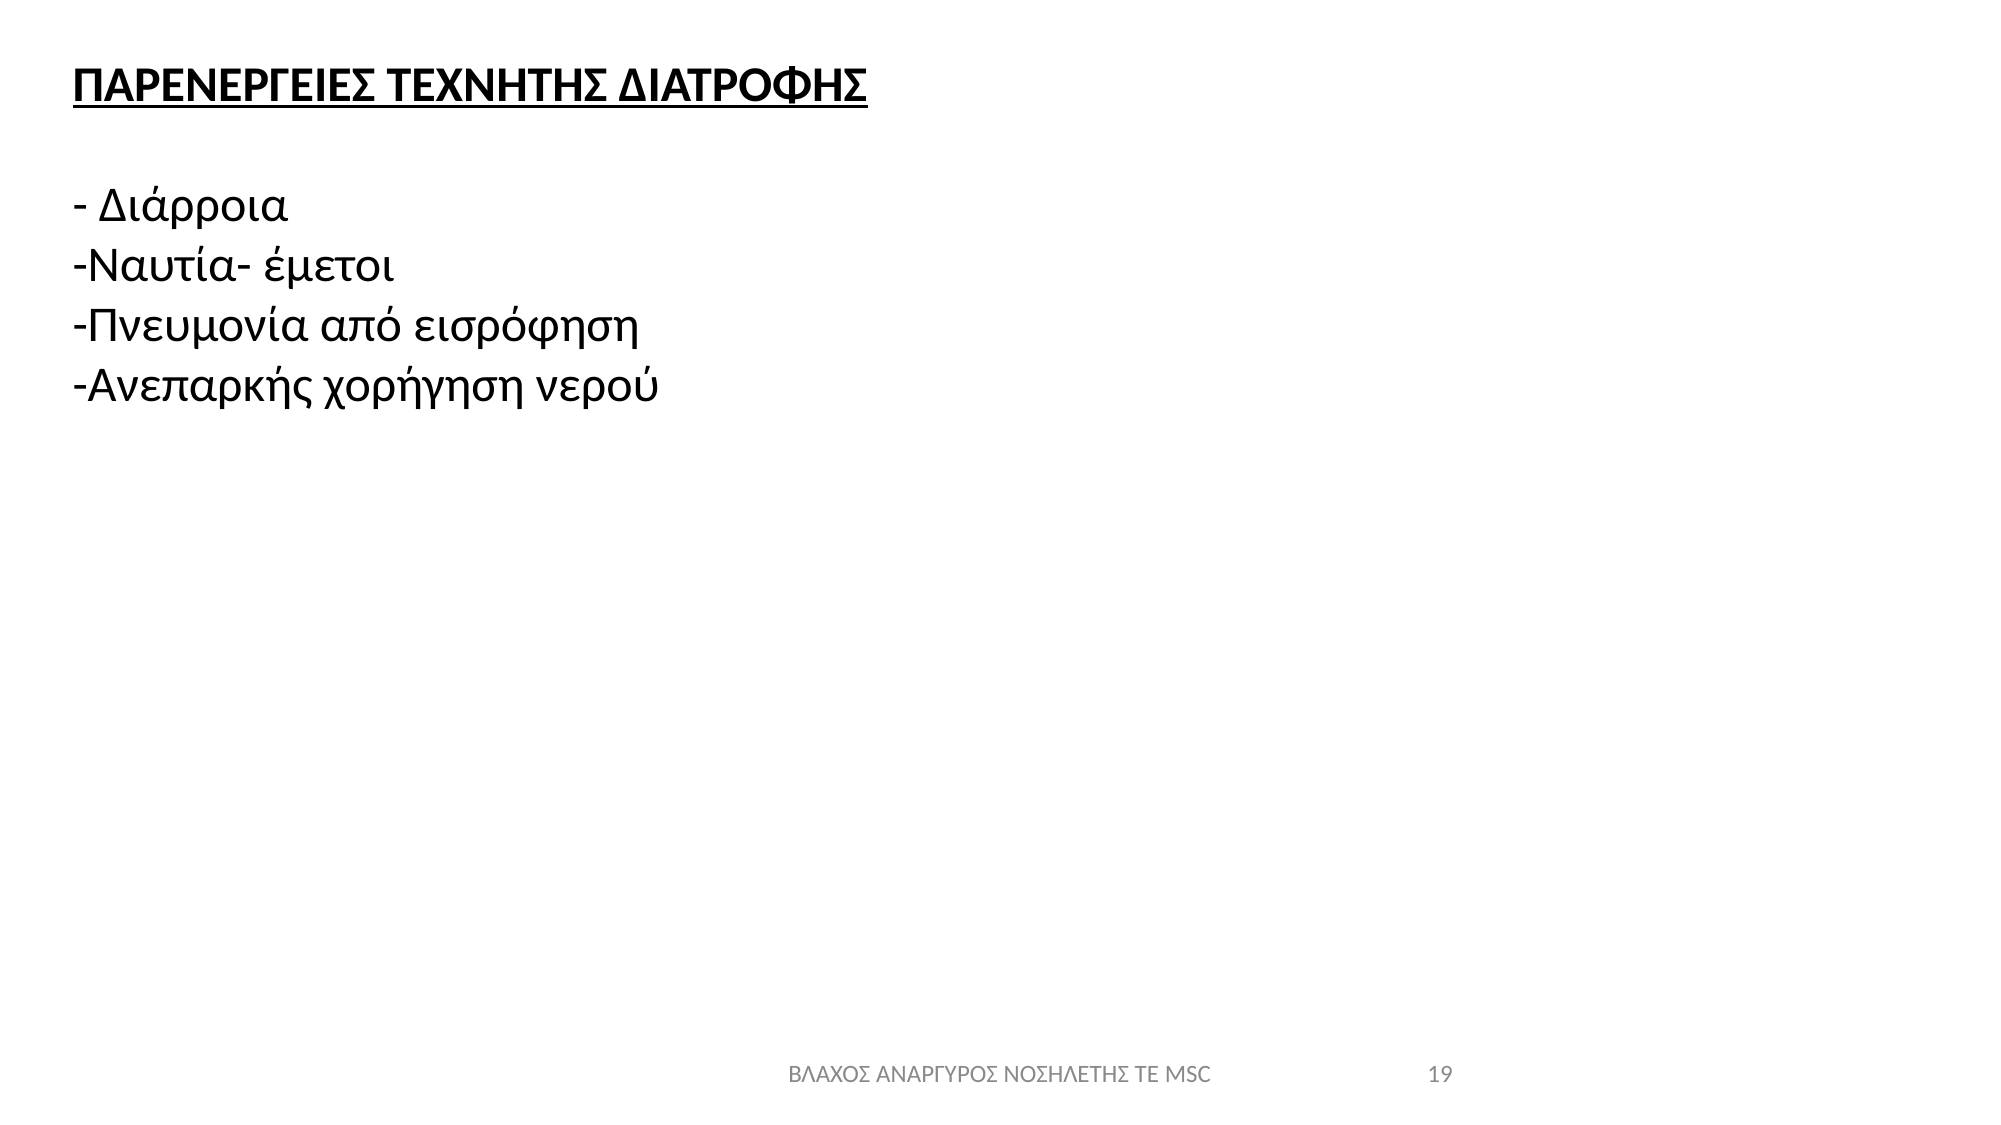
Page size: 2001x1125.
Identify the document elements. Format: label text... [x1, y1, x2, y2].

text_box ΒΛΑΧΟΣ ΑΝΑΡΓΥΡΟΣ ΝΟΣΗΛΕΤΗΣ ΤΕ MSC [662, 1042, 1338, 1103]
text_box [1412, 1042, 1863, 1103]
text_box ΠΑΡΕΝΕΡΓΕΙΕΣ ΤΕΧΝΗΤΗΣ ΔΙΑΤΡΟΦΗΣ - Διάρροια -Ναυτία- έμετοι -Πνευμονία από εισρόφηση -Ανεπαρκής χορήγηση νερού [57, 43, 1964, 423]
